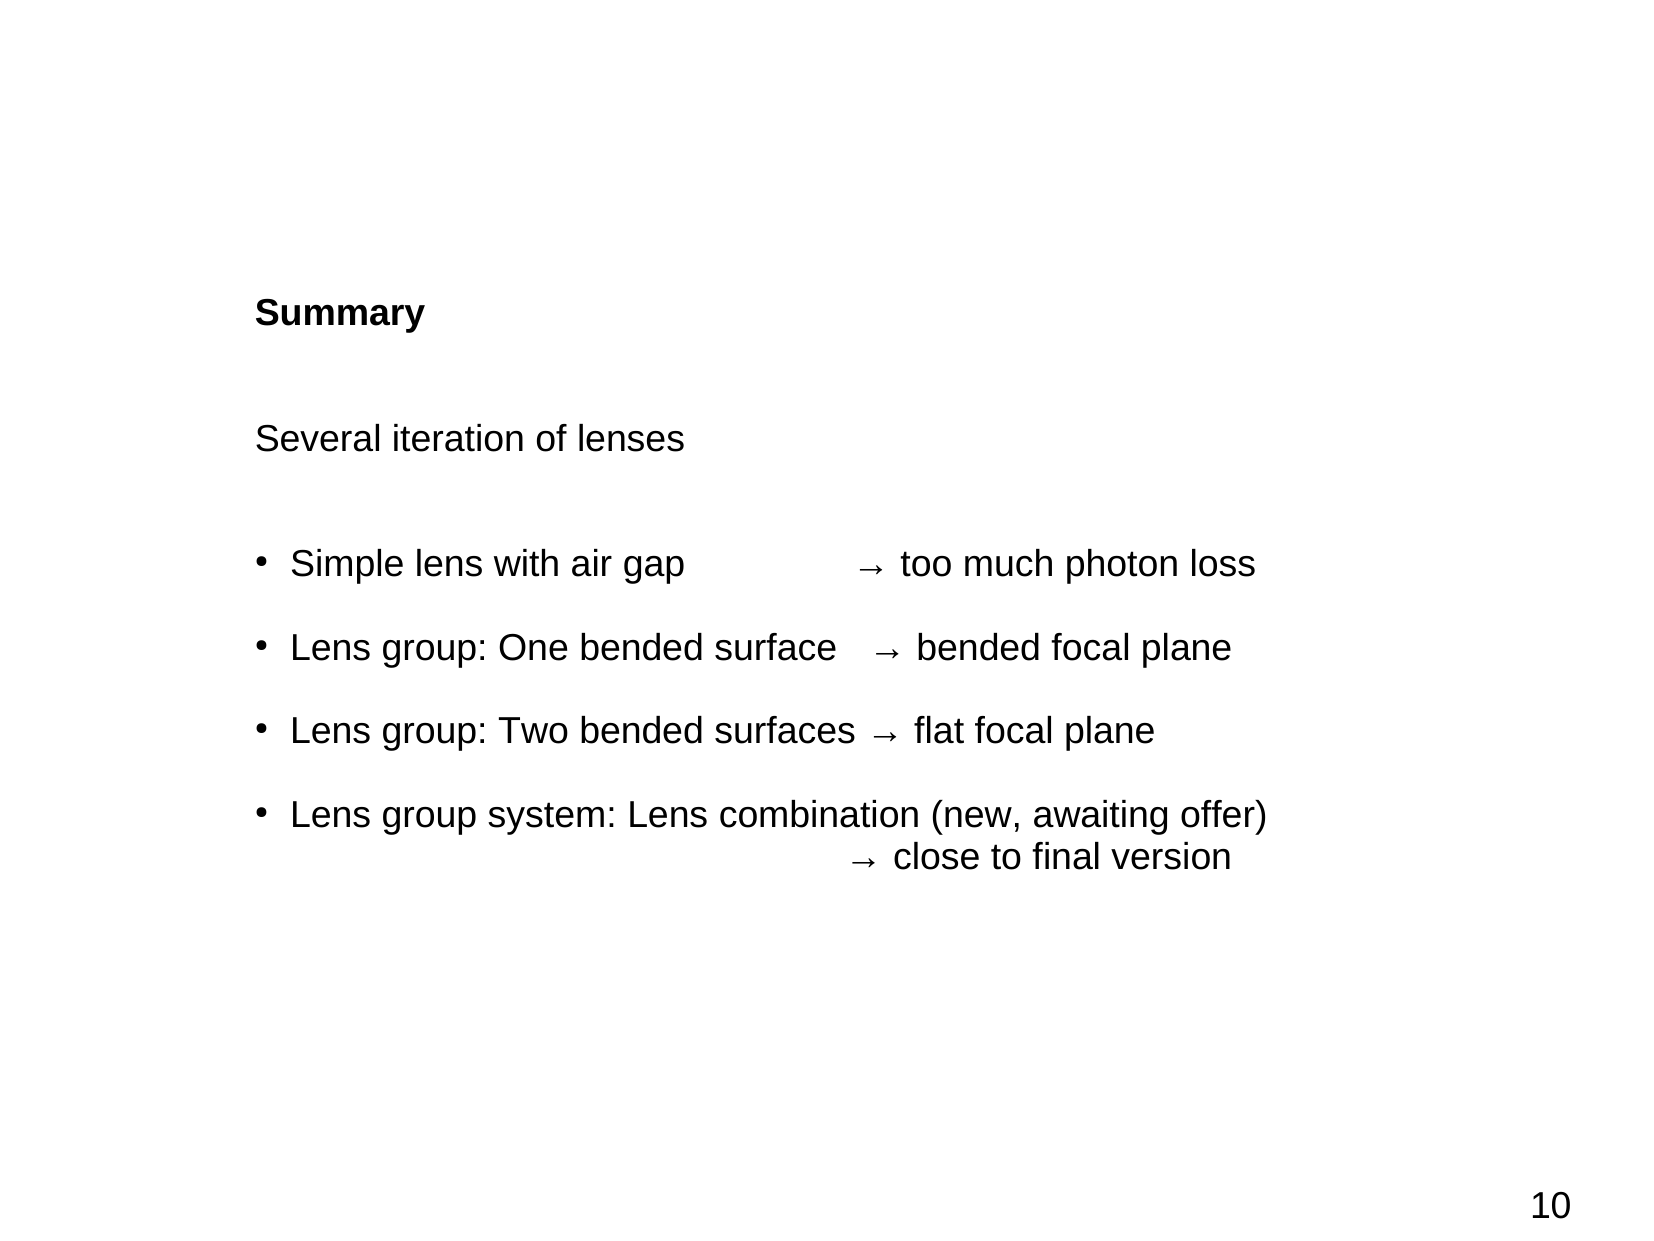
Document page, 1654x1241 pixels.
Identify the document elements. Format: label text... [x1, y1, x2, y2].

text_box Summary Several iteration of lenses Simple lens with air gap → too much photon loss Lens group: One bended surface → bended focal plane Lens group: Two bended surfaces → flat focal plane Lens group system: Lens combination (new, awaiting offer) → close to final version [240, 285, 1576, 931]
